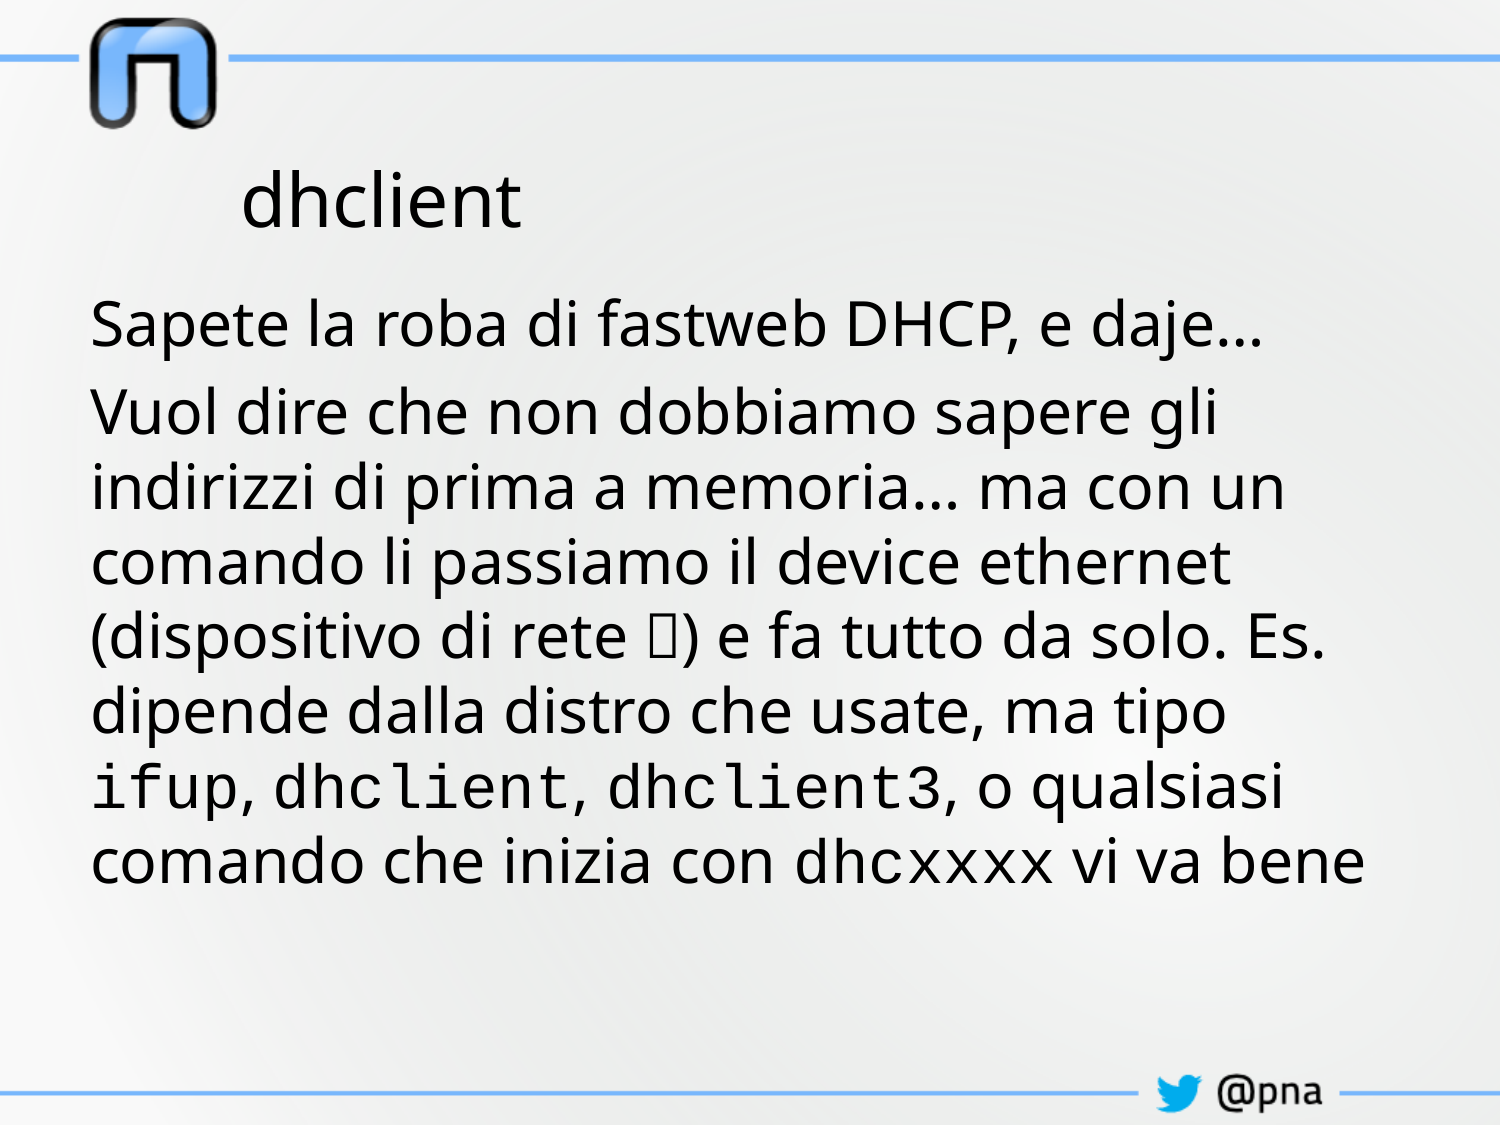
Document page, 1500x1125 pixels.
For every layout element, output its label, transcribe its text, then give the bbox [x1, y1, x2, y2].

list Sapete la roba di fastweb DHCP, e daje… Vuol dire che non dobbiamo sapere gli indirizzi di prima a memoria… ma con un comando li passiamo il device ethernet (dispositivo di rete 🏁) e fa tutto da solo. Es. dipende dalla distro che usate, ma tipo ifup, dhclient, dhclient3, o qualsiasi comando che inizia con dhcxxxx vi va bene [75, 269, 1425, 1063]
picture [0, 0, 1500, 1125]
title dhclient [225, 70, 1469, 258]
